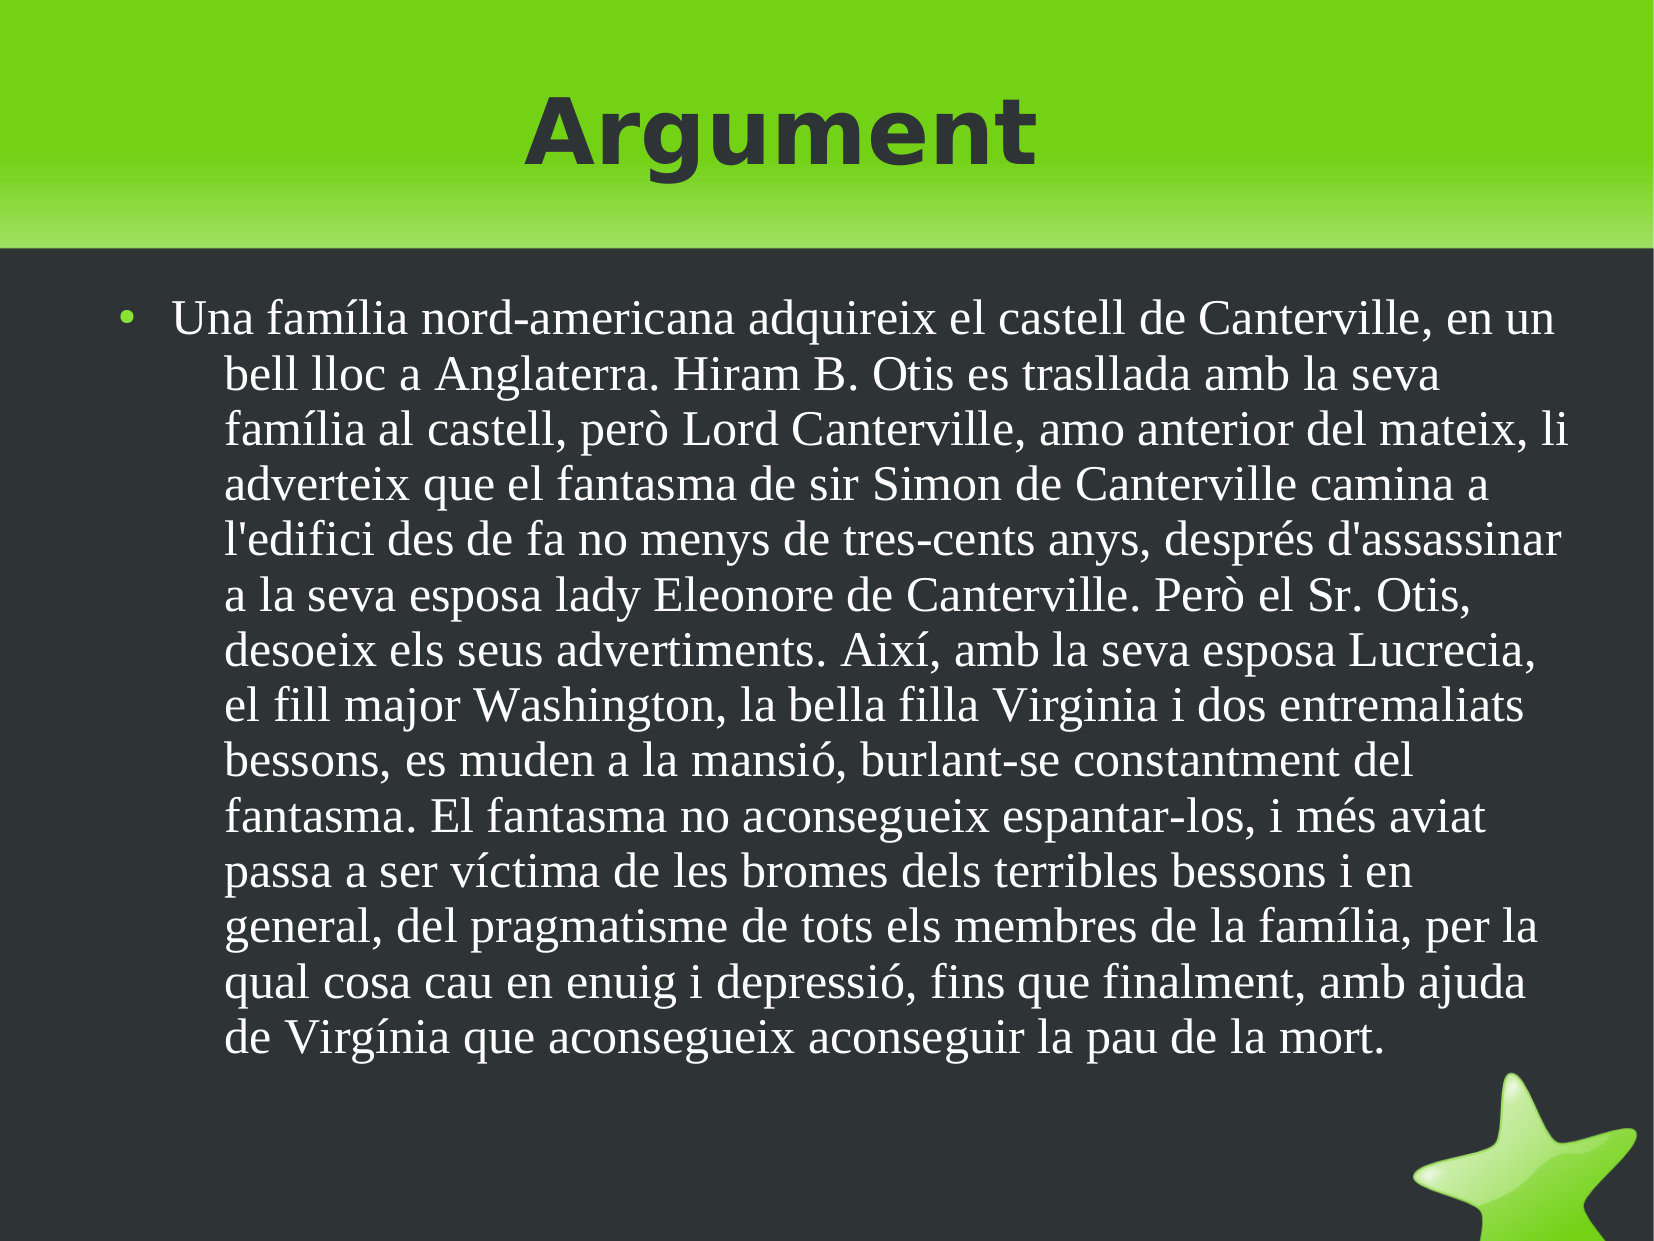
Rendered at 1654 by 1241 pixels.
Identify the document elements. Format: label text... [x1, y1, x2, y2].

list Una família nord-americana adquireix el castell de Canterville, en un bell lloc a Anglaterra. Hiram B. Otis es trasllada amb la seva família al castell, però Lord Canterville, amo anterior del mateix, li adverteix que el fantasma de sir Simon de Canterville camina a l'edifici des de fa no menys de tres-cents anys, després d'assassinar a la seva esposa lady Eleonore de Canterville. Però el Sr. Otis, desoeix els seus advertiments. Així, amb la seva esposa Lucrecia, el fill major Washington, la bella filla Virginia i dos entremaliats bessons, es muden a la mansió, burlant-se constantment del fantasma. El fantasma no aconsegueix espantar-los, i més aviat passa a ser víctima de les bromes dels terribles bessons i en general, del pragmatisme de tots els membres de la família, per la qual cosa cau en enuig i depressió, fins que finalment, amb ajuda de Virgínia que aconsegueix aconseguir la pau de la mort. [82, 290, 1571, 1137]
title Argument [76, 36, 1565, 229]
picture [0, 0, 1654, 1241]
